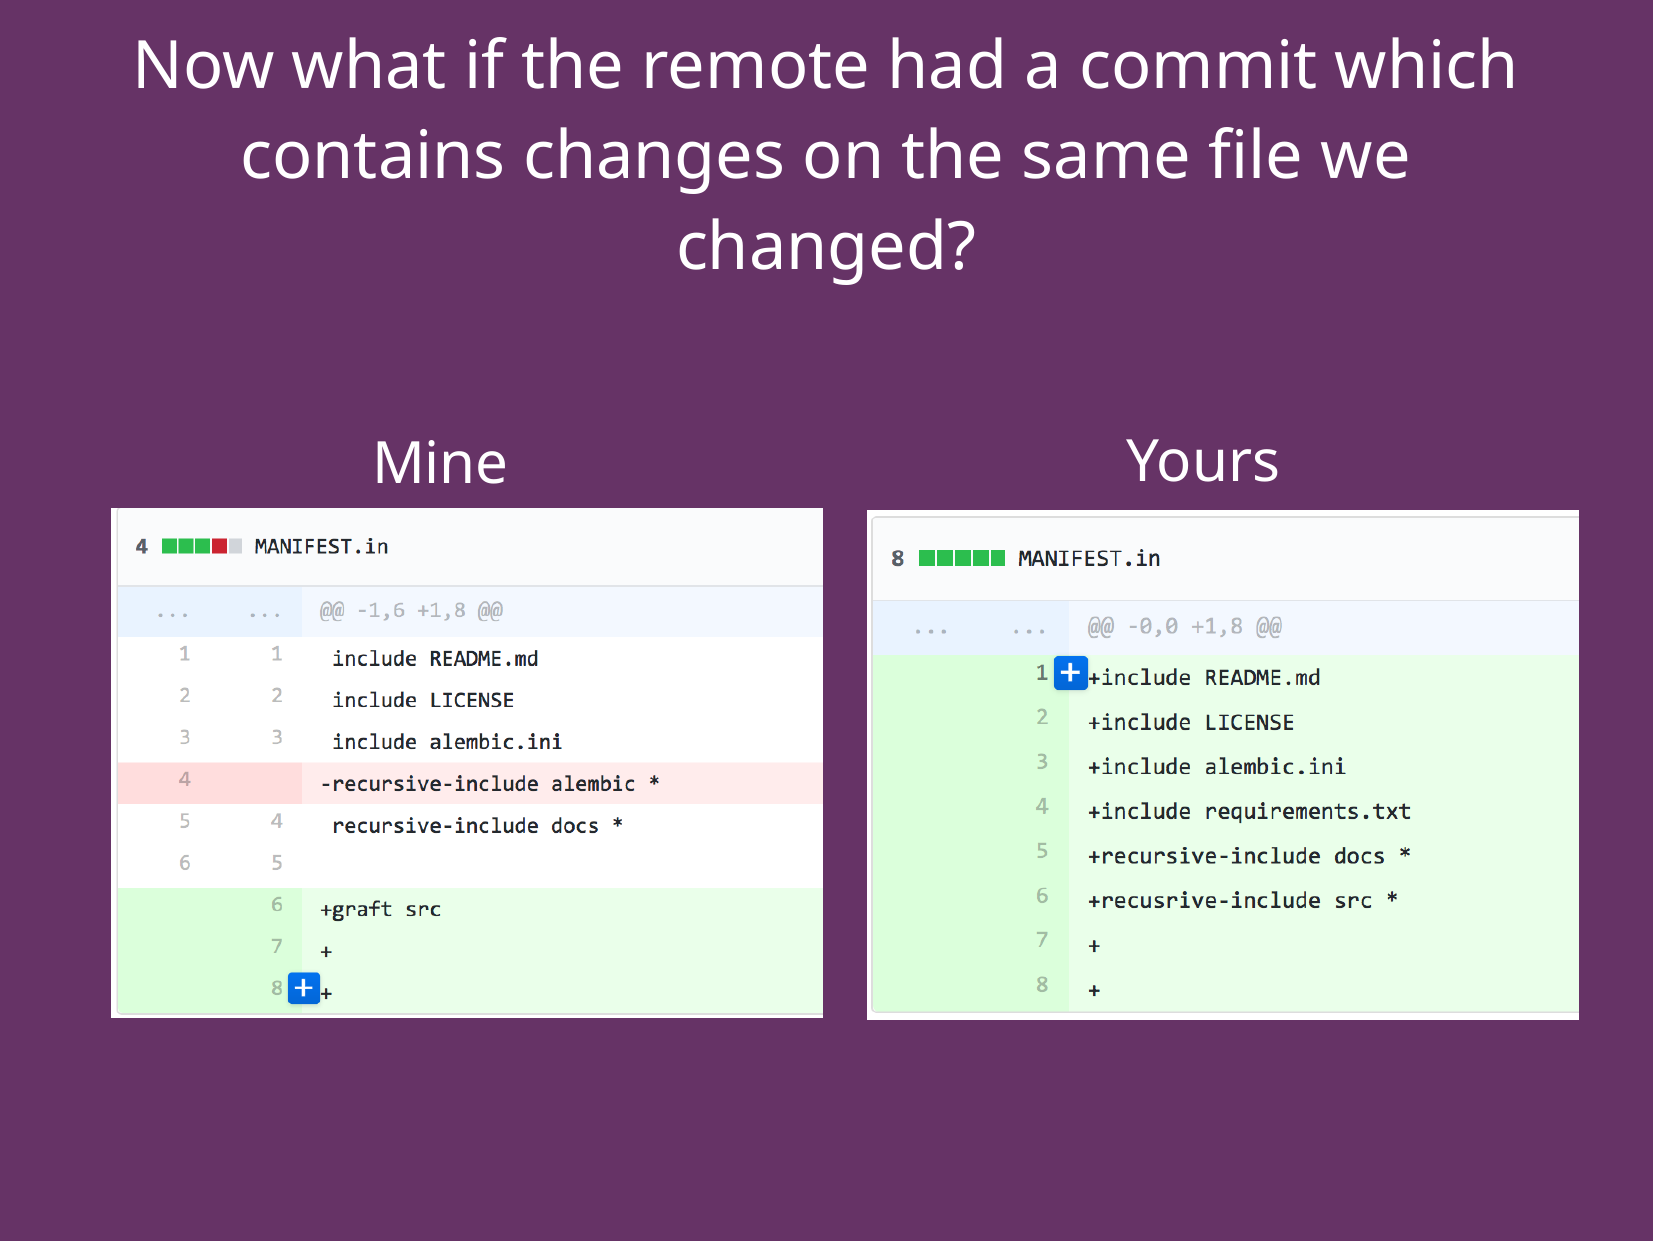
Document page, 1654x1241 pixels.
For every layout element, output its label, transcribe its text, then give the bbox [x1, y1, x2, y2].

picture [111, 508, 823, 1018]
text_box Mine [357, 414, 823, 508]
title Now what if the remote had a commit which contains changes on the same file we changed? [82, 27, 1571, 279]
picture [867, 510, 1579, 1021]
text_box Yours [1112, 411, 1578, 506]
